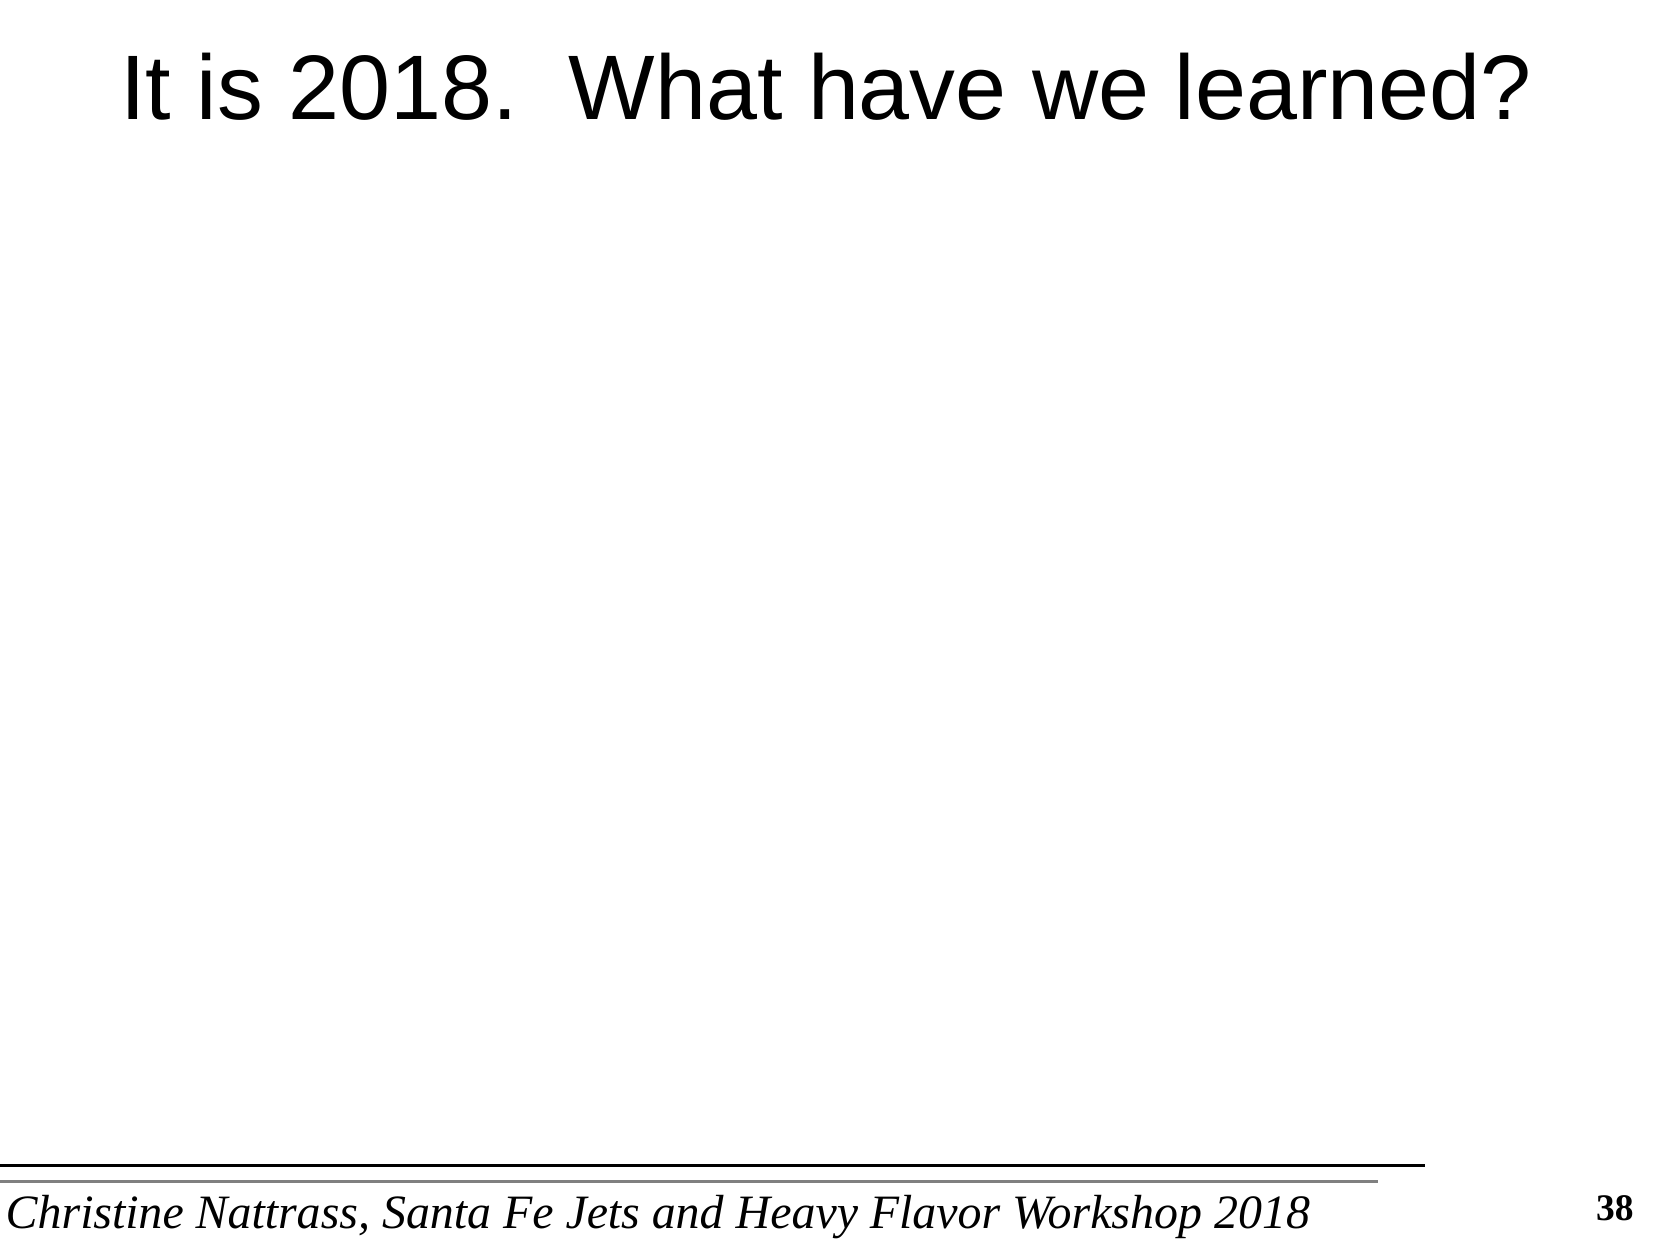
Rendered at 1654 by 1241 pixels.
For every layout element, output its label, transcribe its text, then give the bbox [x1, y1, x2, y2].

title It is 2018. What have we learned? [82, 2, 1571, 173]
